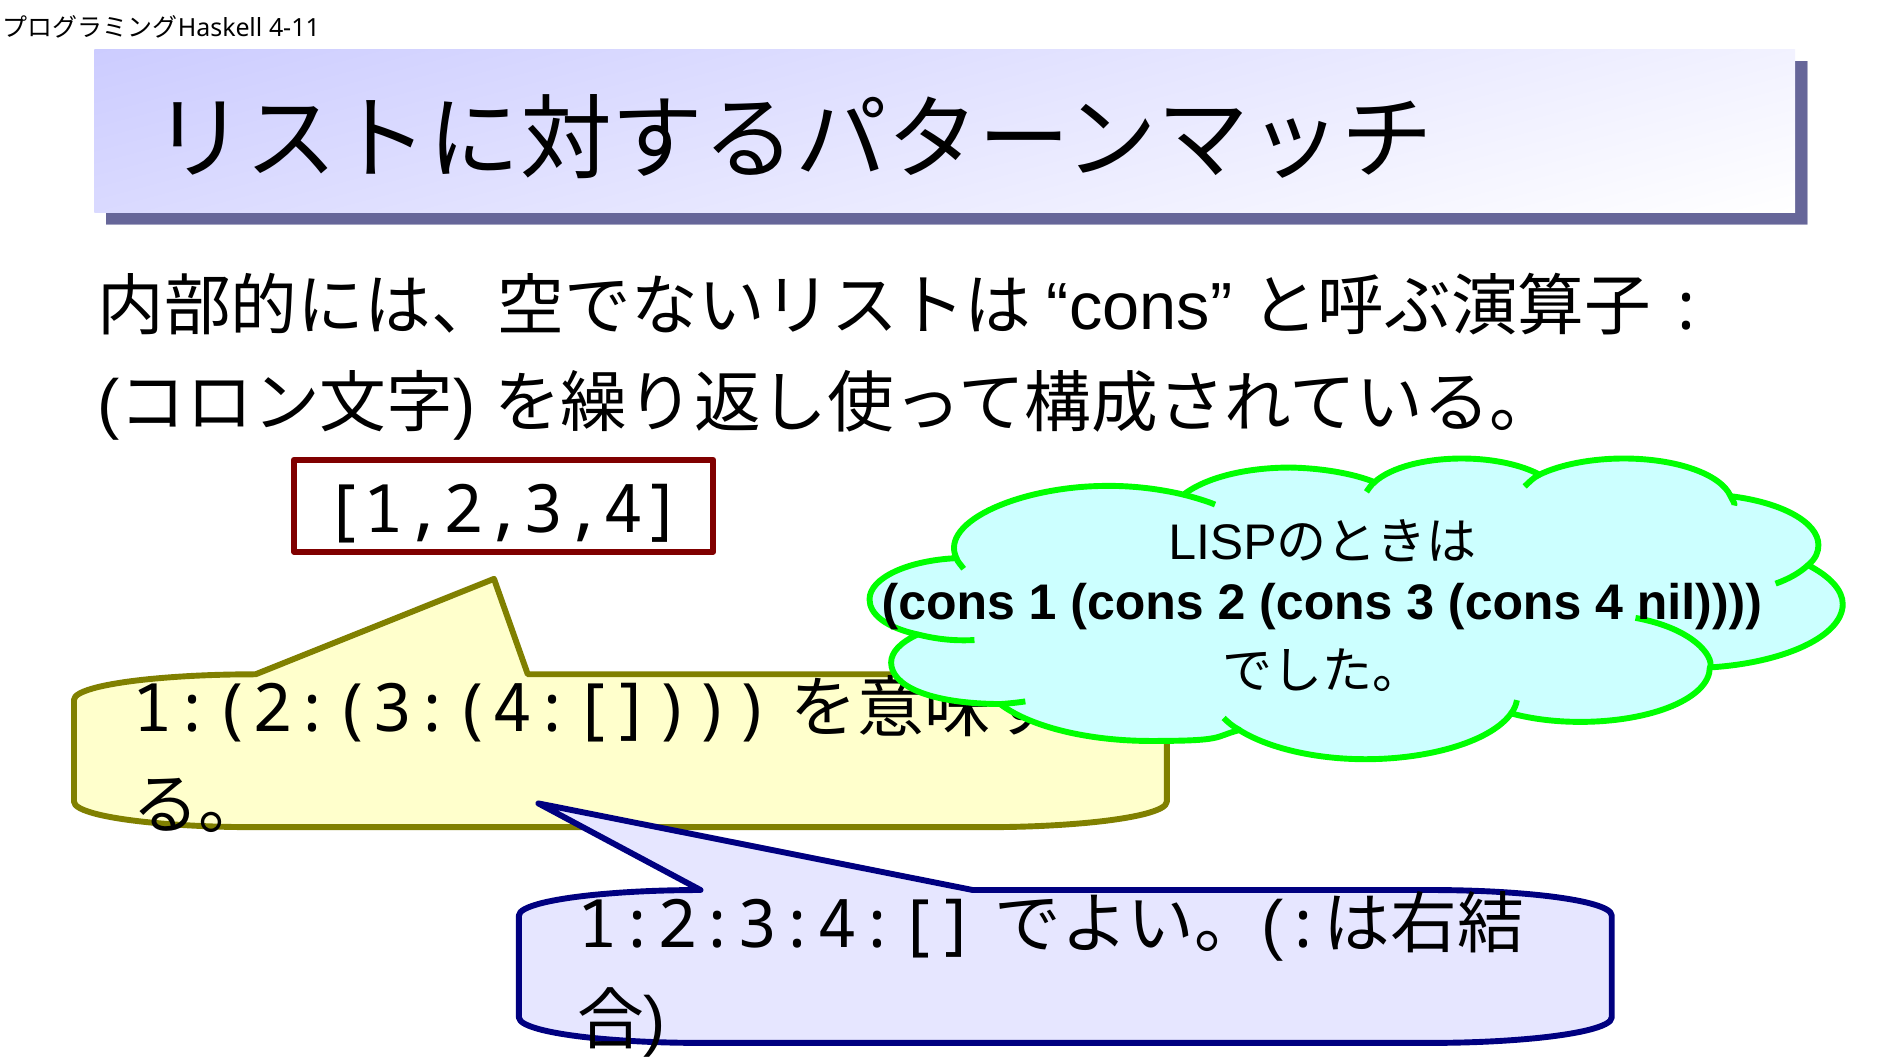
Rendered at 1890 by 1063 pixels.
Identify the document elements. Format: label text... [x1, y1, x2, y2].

text_box LISPのときは (cons 1 (cons 2 (cons 3 (cons 4 nil)))) でした。 [869, 458, 1843, 760]
title リストに対するパターンマッチ [94, 49, 1796, 213]
text_box 1:2:3:4:[] でよい。(:は右結合) [595, 1026, 626, 1041]
text_box 1:(2:(3:(4:[]))) を意味する。 [73, 578, 1167, 828]
text_box 1:2:3:4:[] でよい。(:は右結合) [518, 803, 1612, 1043]
text_box [1,2,3,4] [293, 459, 714, 552]
list 内部的には、空でないリストは “cons” と呼ぶ演算子 : (コロン文字) を繰り返し使って構成されている。 [94, 248, 1796, 397]
